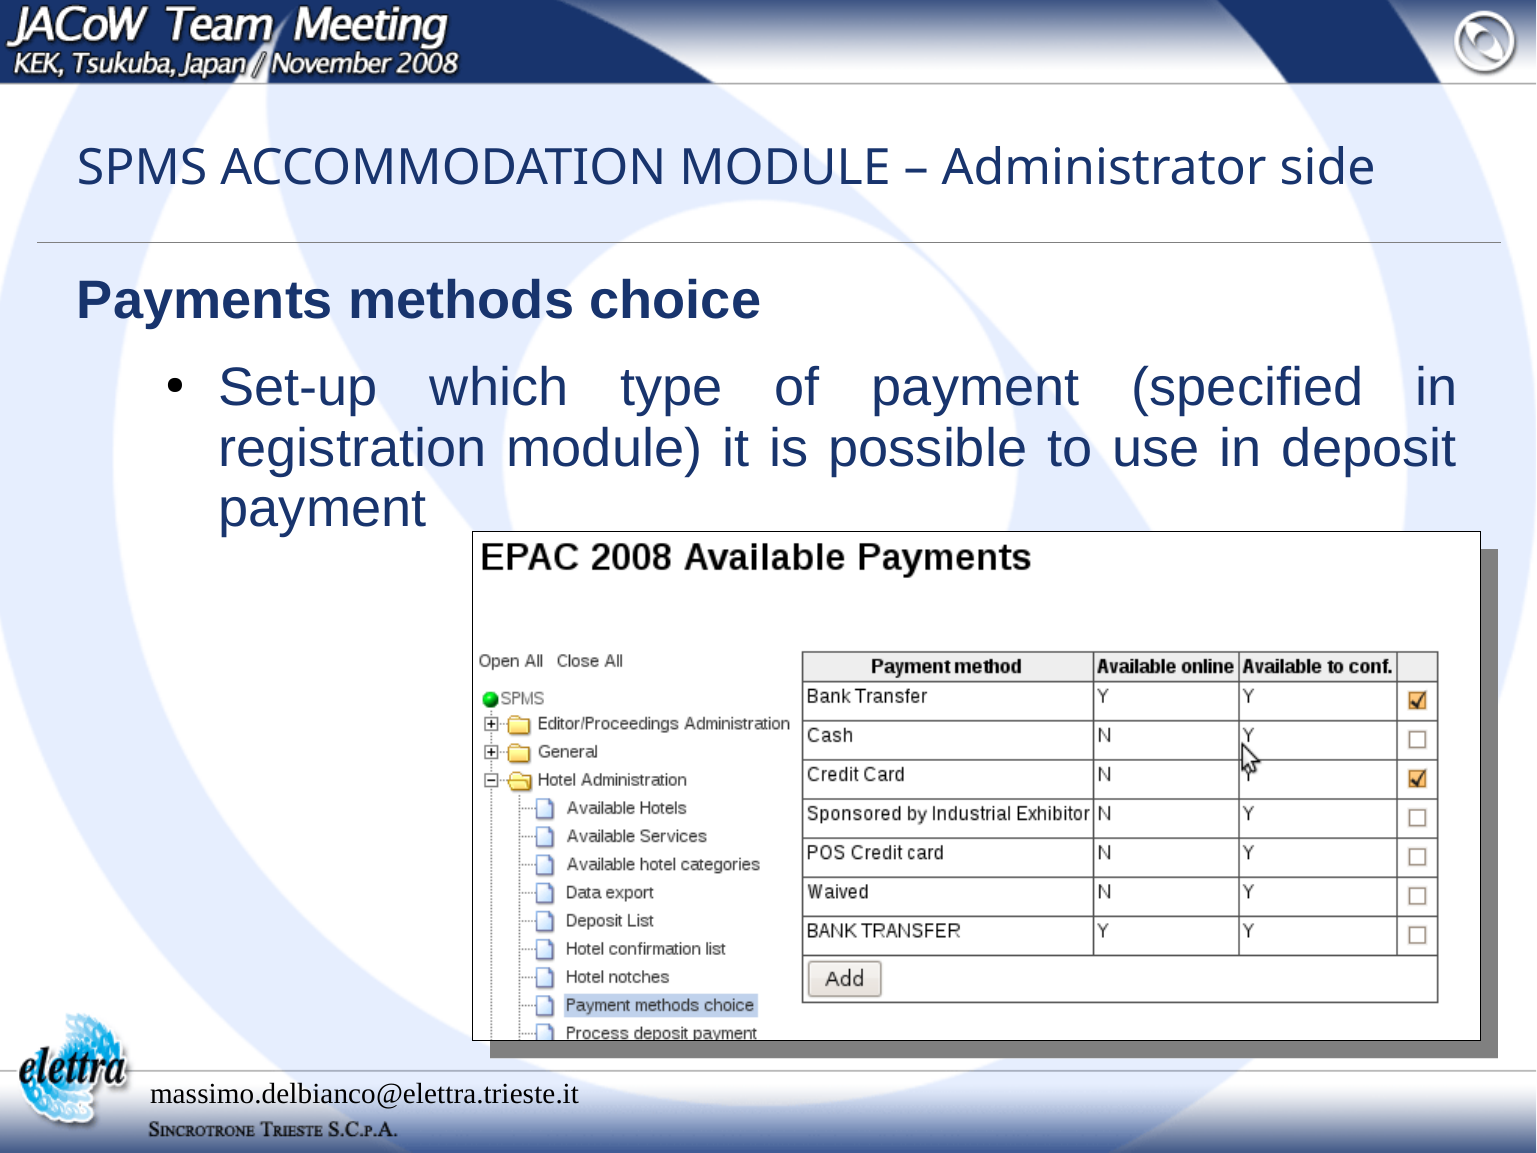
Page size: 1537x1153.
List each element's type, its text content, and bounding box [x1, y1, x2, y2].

title SPMS ACCOMMODATION MODULE – Administrator side [76, 101, 1460, 228]
list Payments methods choice Set-up which type of payment (specified in registration module) it is possible to use in deposit payment [76, 269, 1460, 1031]
picture [0, 0, 1537, 1153]
